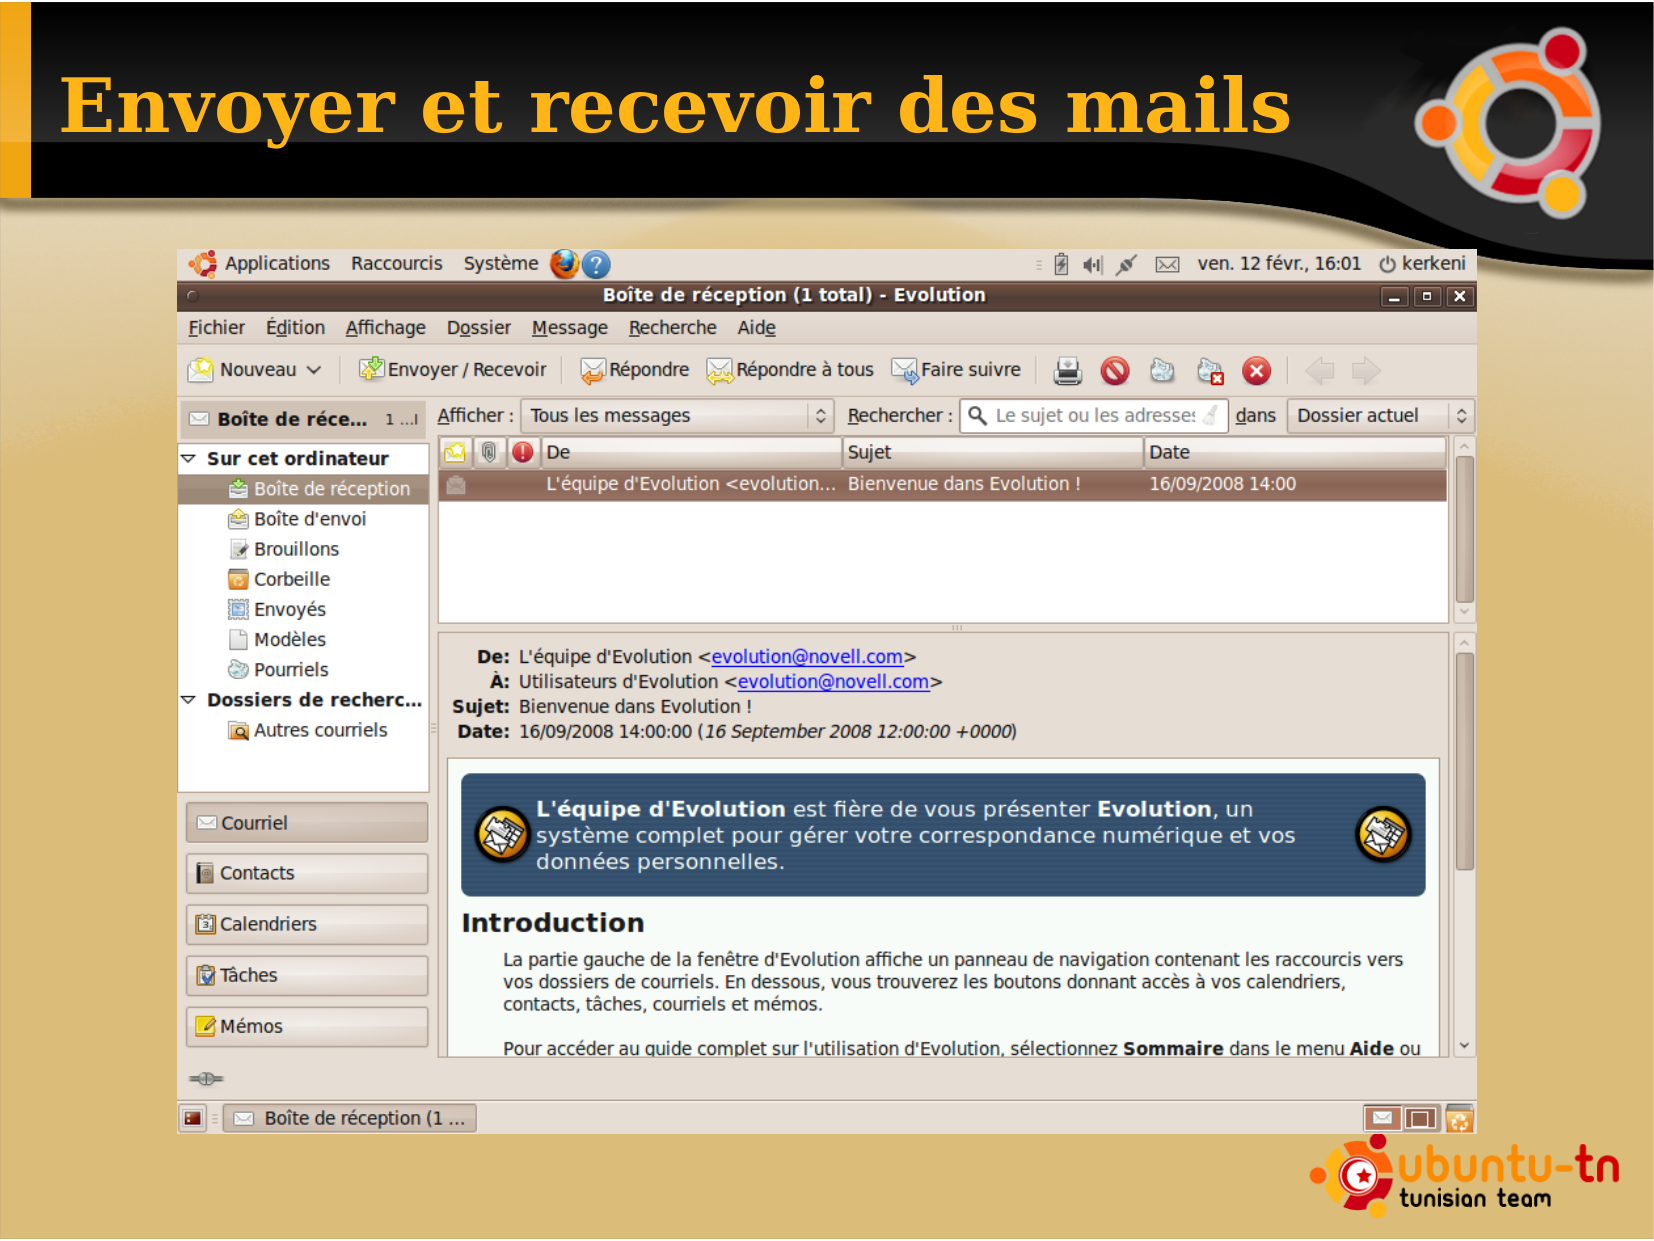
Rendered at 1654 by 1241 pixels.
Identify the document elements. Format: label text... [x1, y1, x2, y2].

picture [0, 0, 1654, 1241]
title Envoyer et recevoir des mails [59, 2, 1447, 210]
